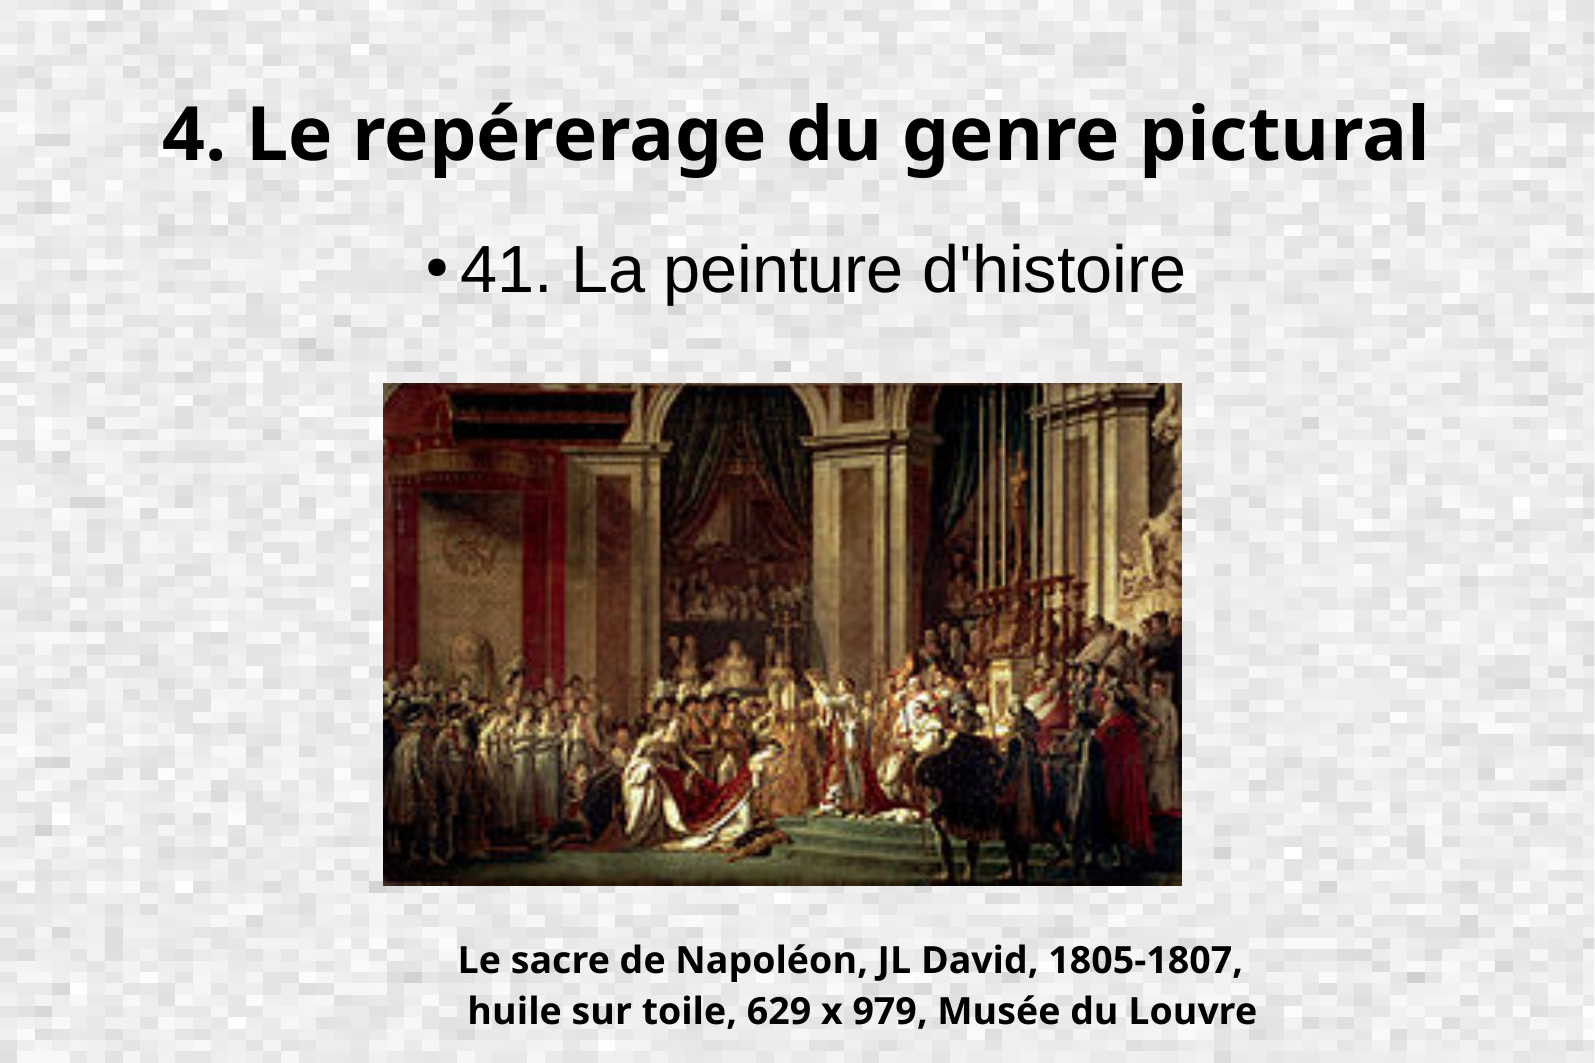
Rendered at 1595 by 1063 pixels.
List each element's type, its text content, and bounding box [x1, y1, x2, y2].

picture [0, 0, 1595, 1063]
title 4. Le repérerage du genre pictural [79, 49, 1515, 213]
subtitle 41. La peinture d'histoire [70, 206, 1506, 333]
text_box Le sacre de Napoléon, JL David, 1805-1807, huile sur toile, 629 x 979, Musée du Louvre [442, 926, 1212, 1031]
text_box [281, 968, 1300, 1040]
